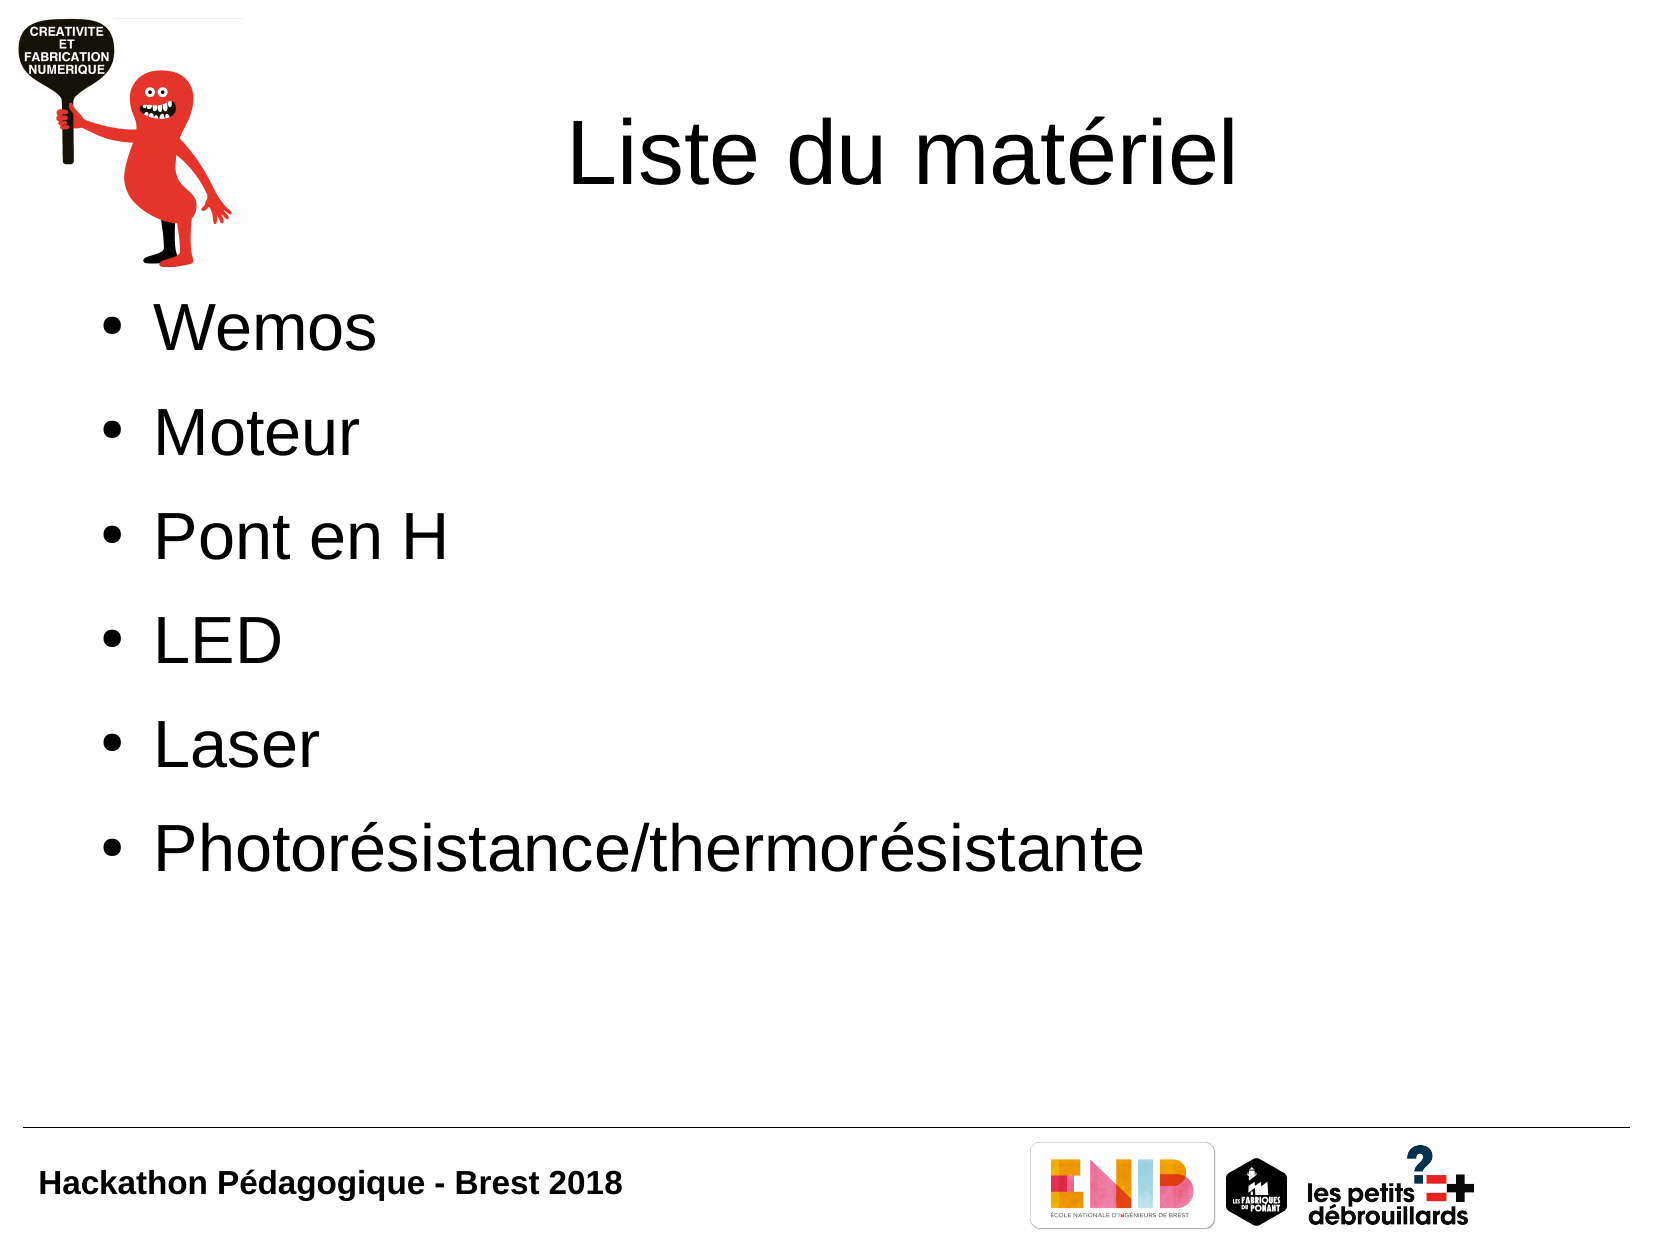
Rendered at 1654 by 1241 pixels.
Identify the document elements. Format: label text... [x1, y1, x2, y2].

picture [15, 18, 243, 269]
text_box Hackathon Pédagogique - Brest 2018 [23, 1157, 945, 1210]
list Wemos Moteur Pont en H LED Laser Photorésistance/thermorésistante [82, 290, 1571, 1109]
title Liste du matériel [236, 49, 1571, 257]
picture [1308, 1145, 1474, 1225]
picture [1015, 1127, 1287, 1241]
